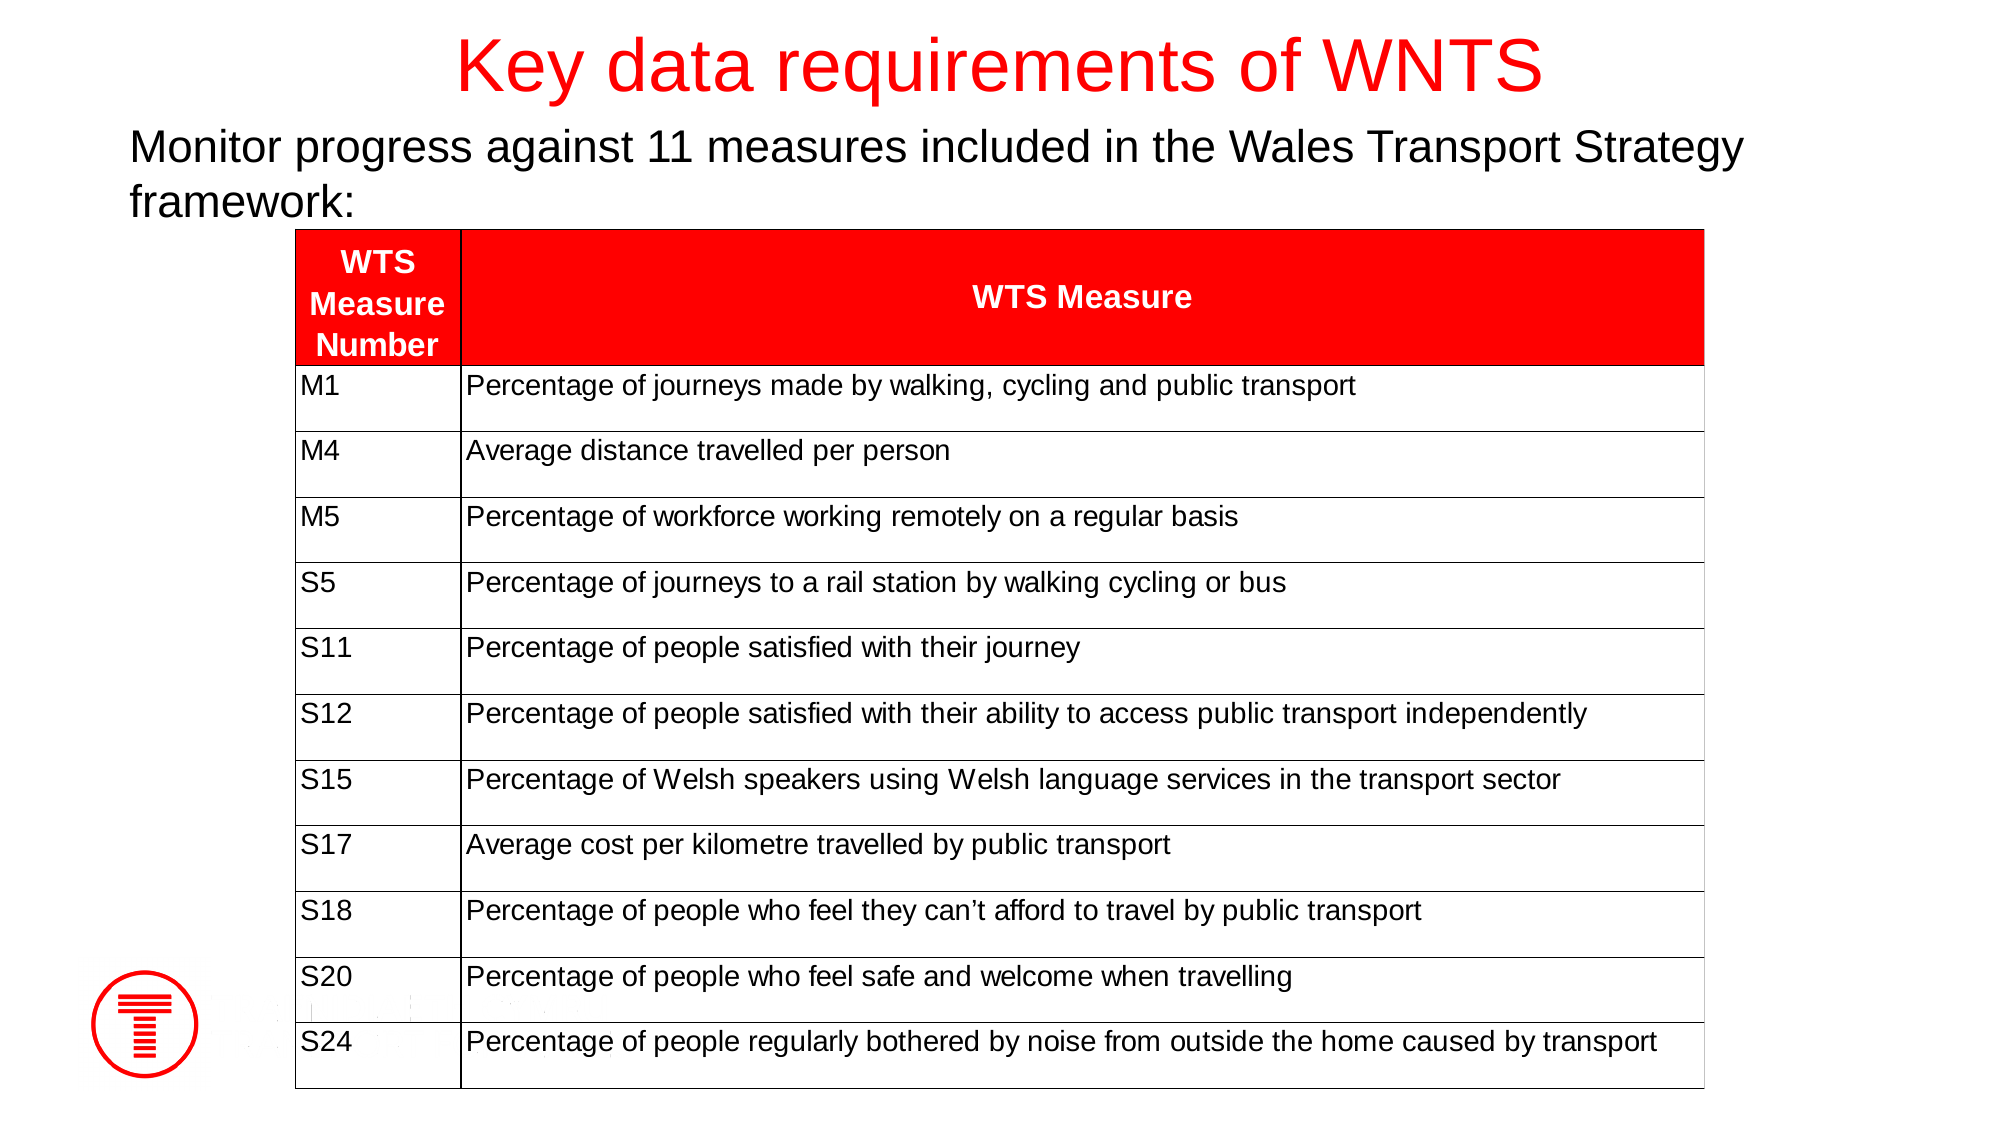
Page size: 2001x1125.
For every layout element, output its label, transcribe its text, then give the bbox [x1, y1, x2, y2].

picture [294, 228, 1706, 1090]
text_box Monitor progress against 11 measures included in the Wales Transport Strategy framework: [114, 109, 1967, 524]
text_box Key data requirements of WNTS [43, 25, 1958, 110]
